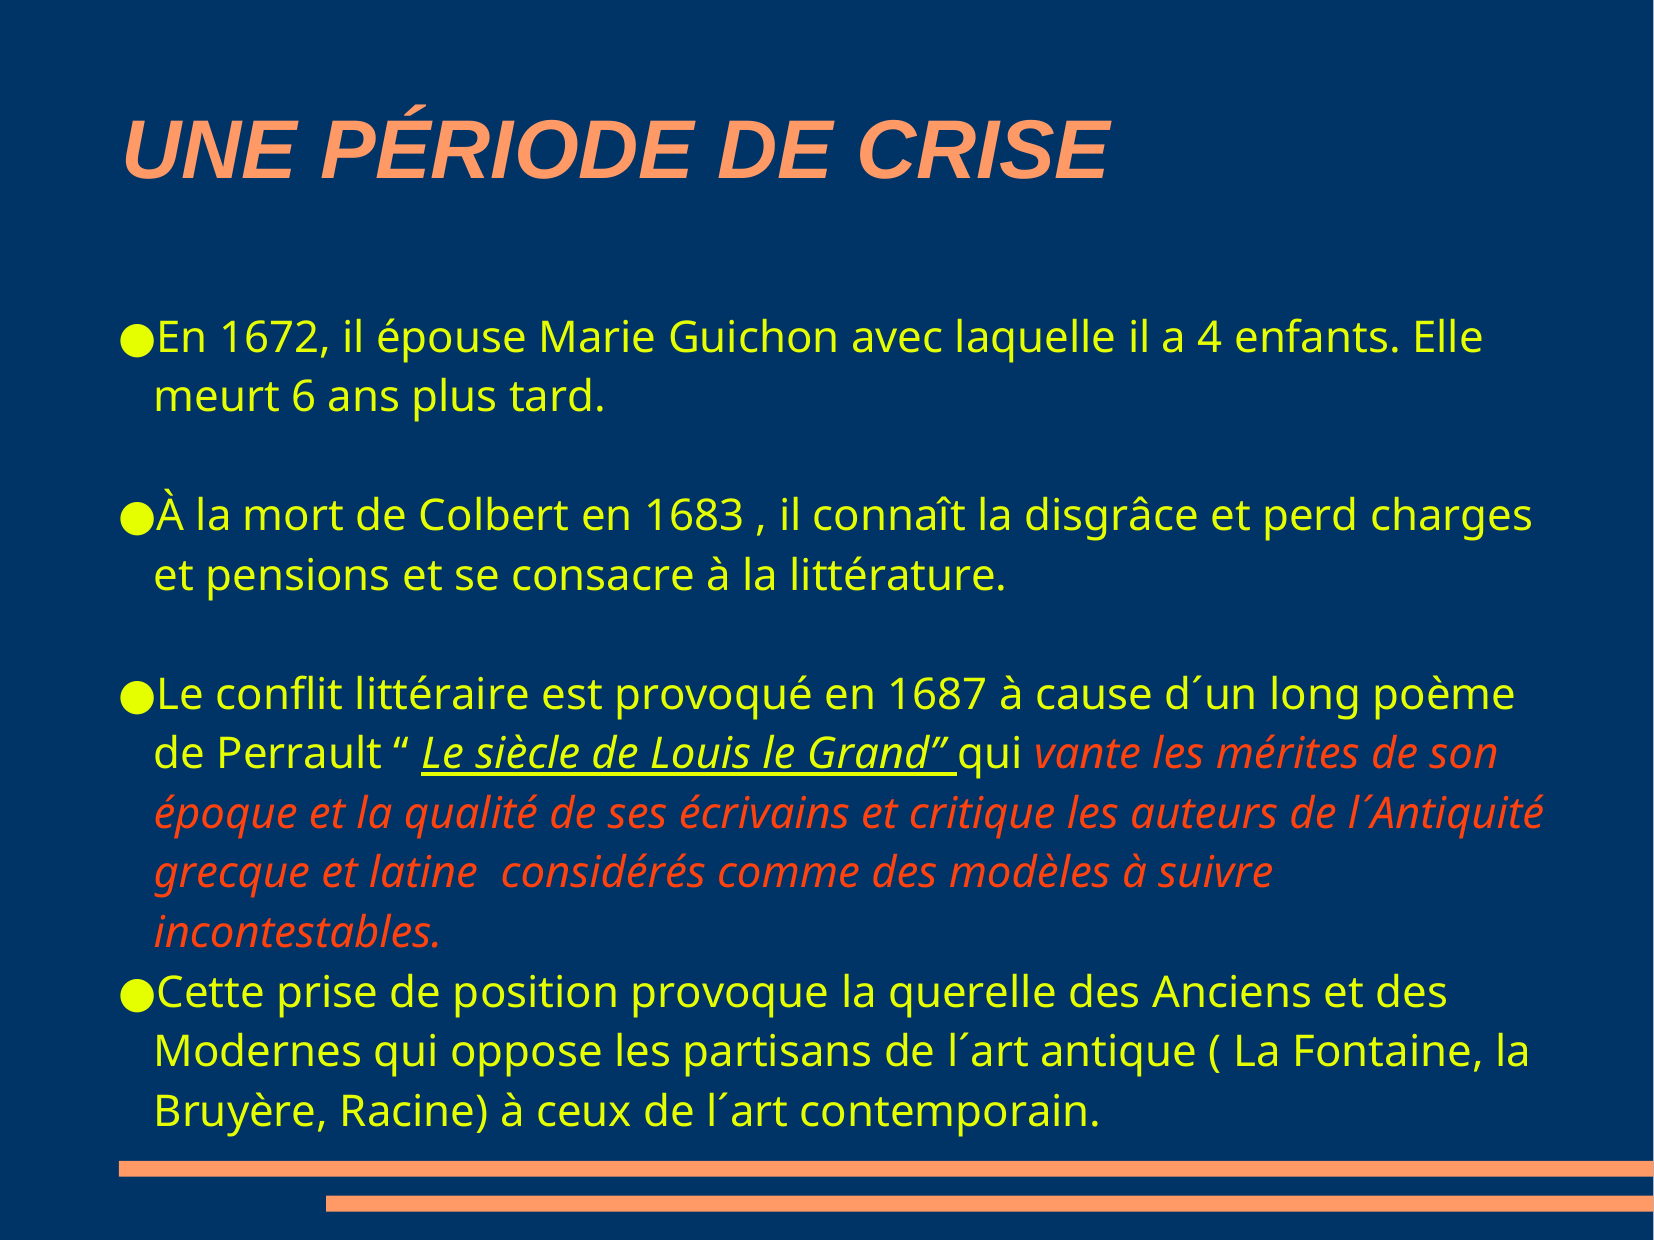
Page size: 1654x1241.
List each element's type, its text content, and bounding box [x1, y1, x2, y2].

title UNE PÉRIODE DE CRISE [121, 53, 1534, 246]
subtitle ●En 1672, il épouse Marie Guichon avec laquelle il a 4 enfants. Elle meurt 6 ans plus tard. ●À la mort de Colbert en 1683 , il connaît la disgrâce et perd charges et pensions et se consacre à la littérature. ●Le conflit littéraire est provoqué en 1687 à cause d´un long poème de Perrault “ Le siècle de Louis le Grand” qui vante les mérites de son époque et la qualité de ses écrivains et critique les auteurs de l´Antiquité grecque et latine considérés comme des modèles à suivre incontestables. ●Cette prise de position provoque la querelle des Anciens et des Modernes qui oppose les partisans de l´art antique ( La Fontaine, la Bruyère, Racine) à ceux de l´art contemporain. [118, 354, 1558, 1150]
